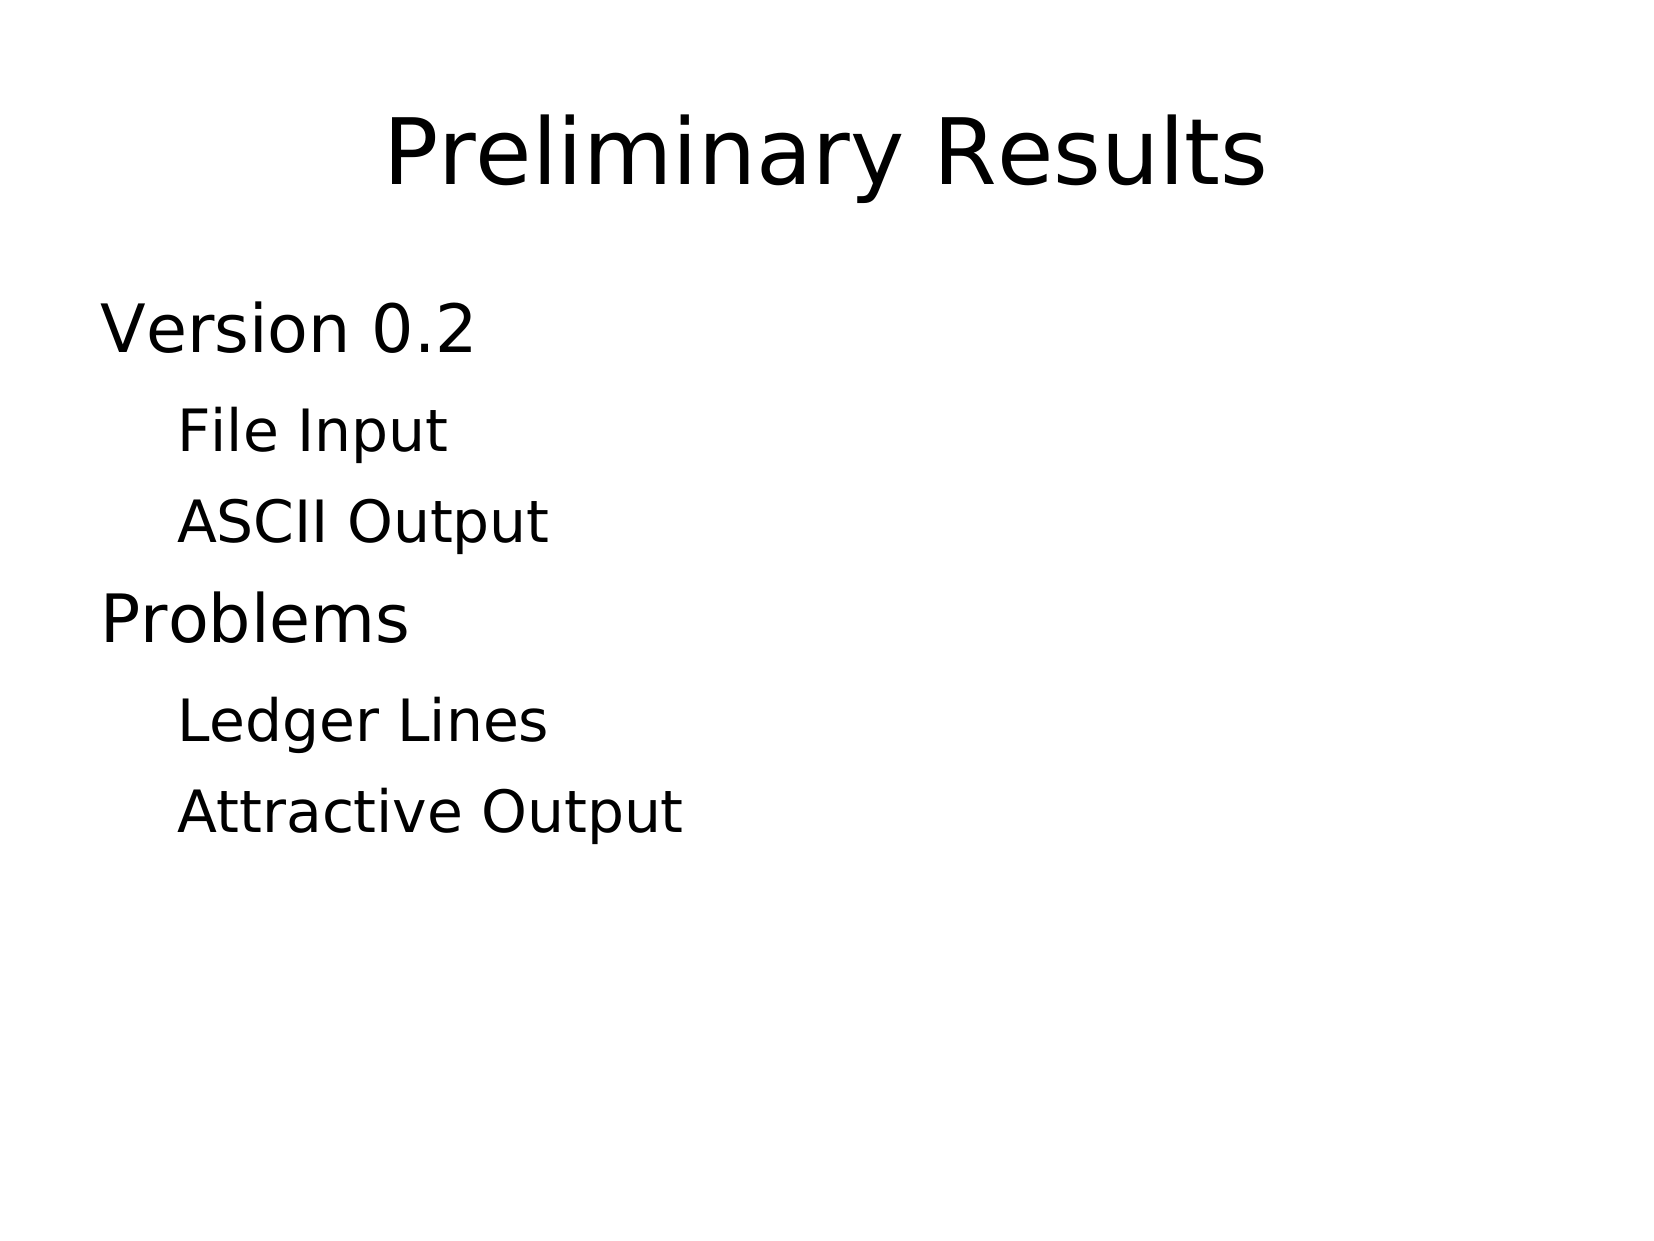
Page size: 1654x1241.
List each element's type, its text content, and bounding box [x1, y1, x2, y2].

title Preliminary Results [82, 49, 1571, 257]
list Version 0.2 File Input ASCII Output Problems Ledger Lines Attractive Output [82, 290, 1571, 1109]
